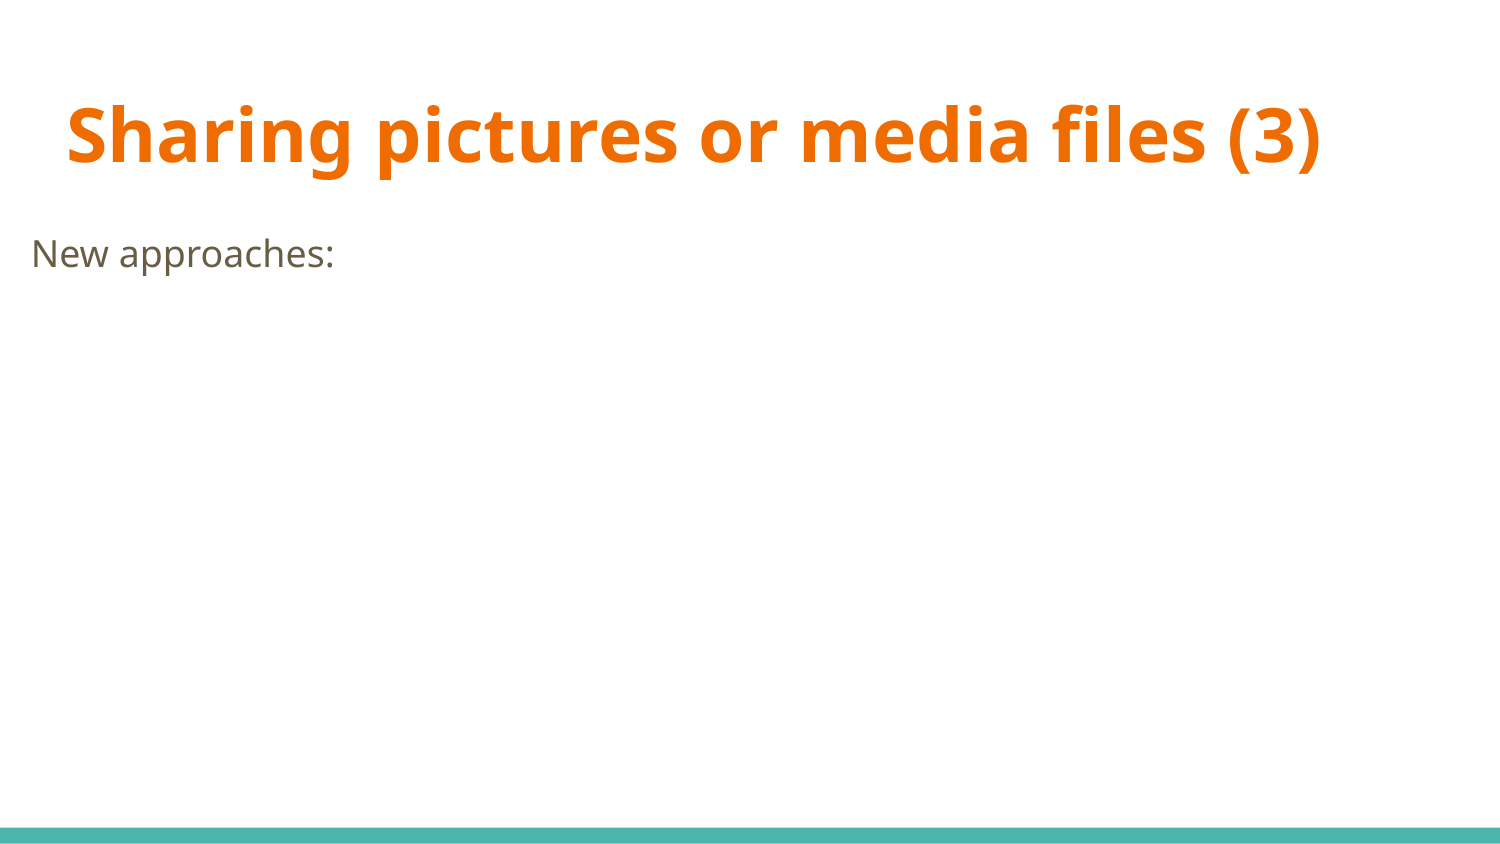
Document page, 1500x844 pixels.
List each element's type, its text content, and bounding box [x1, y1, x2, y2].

list New approaches: [15, 207, 1500, 713]
title Sharing pictures or media files (3) [51, 72, 1449, 207]
